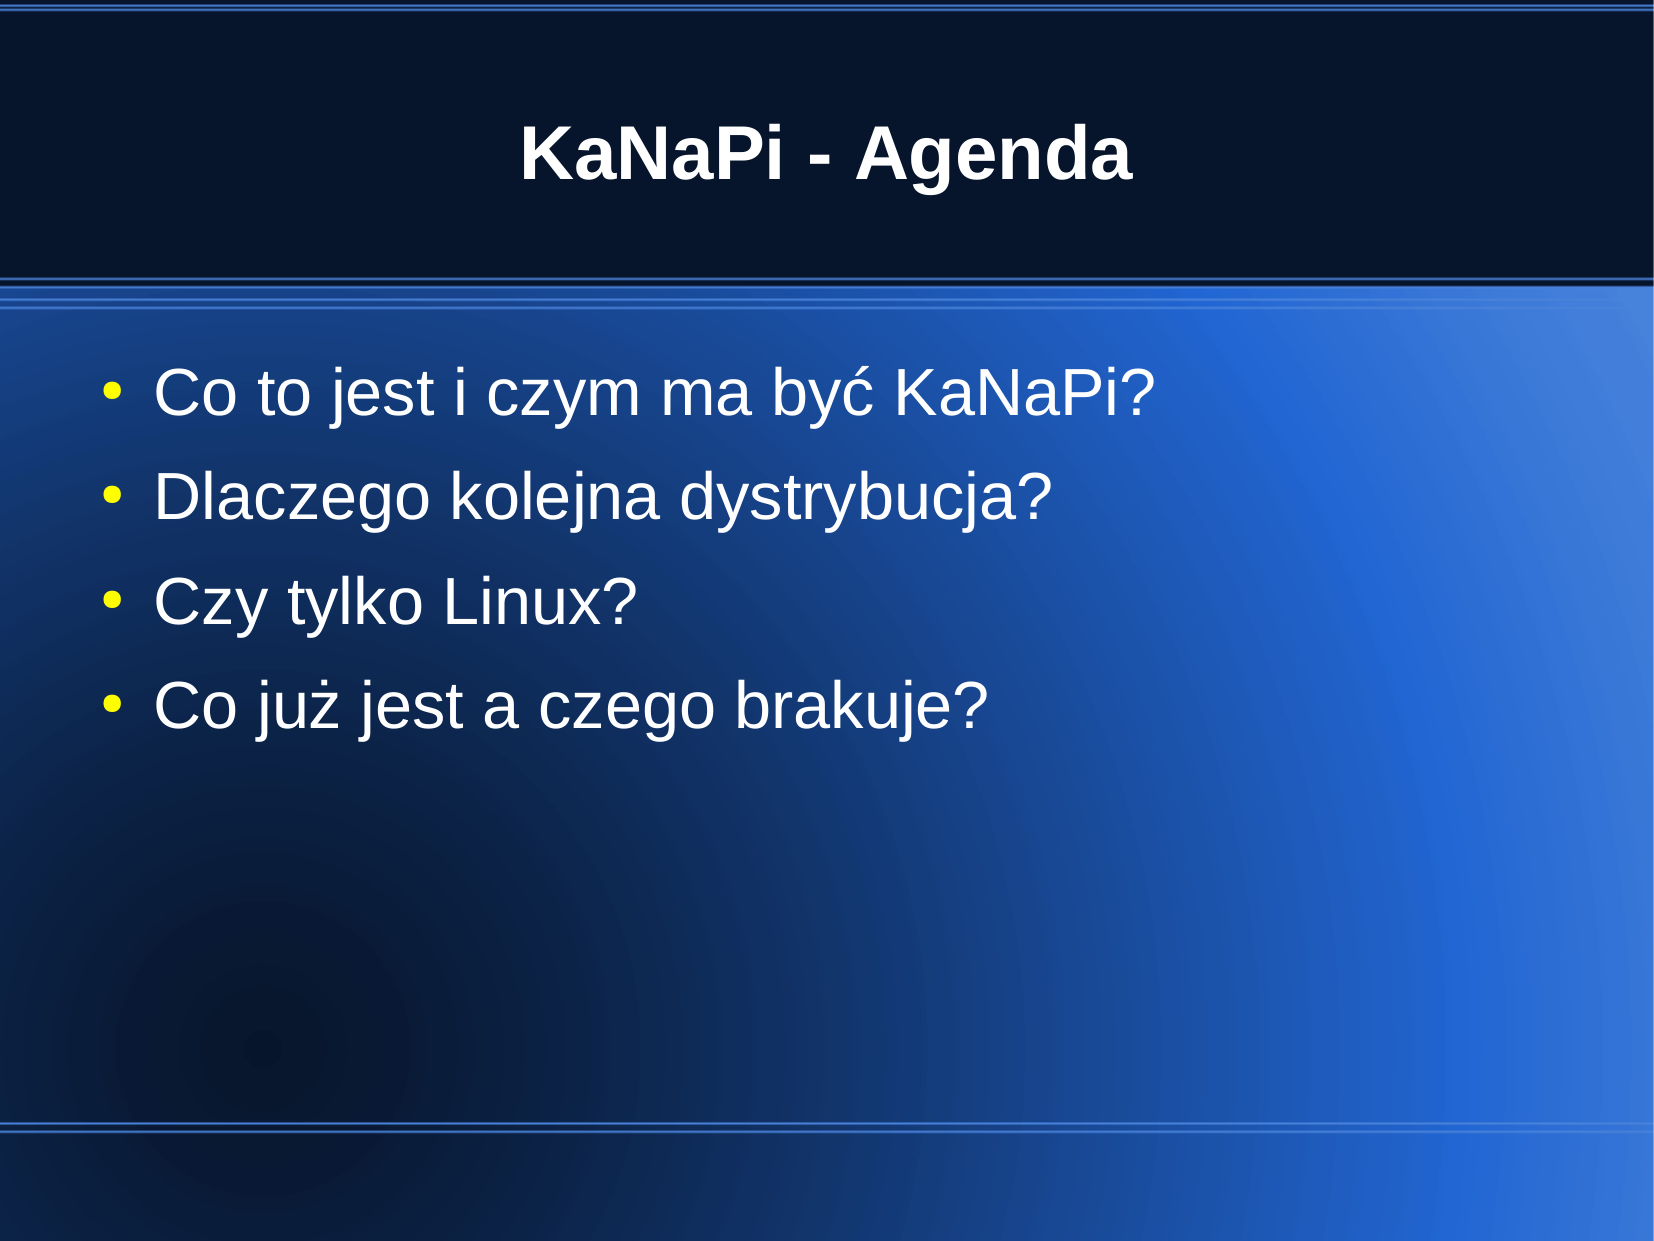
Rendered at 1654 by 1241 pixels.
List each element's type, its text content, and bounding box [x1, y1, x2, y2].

picture [0, 0, 1654, 1241]
title KaNaPi - Agenda [82, 49, 1571, 257]
list Co to jest i czym ma być KaNaPi? Dlaczego kolejna dystrybucja? Czy tylko Linux? Co już jest a czego brakuje? [82, 355, 1571, 1075]
